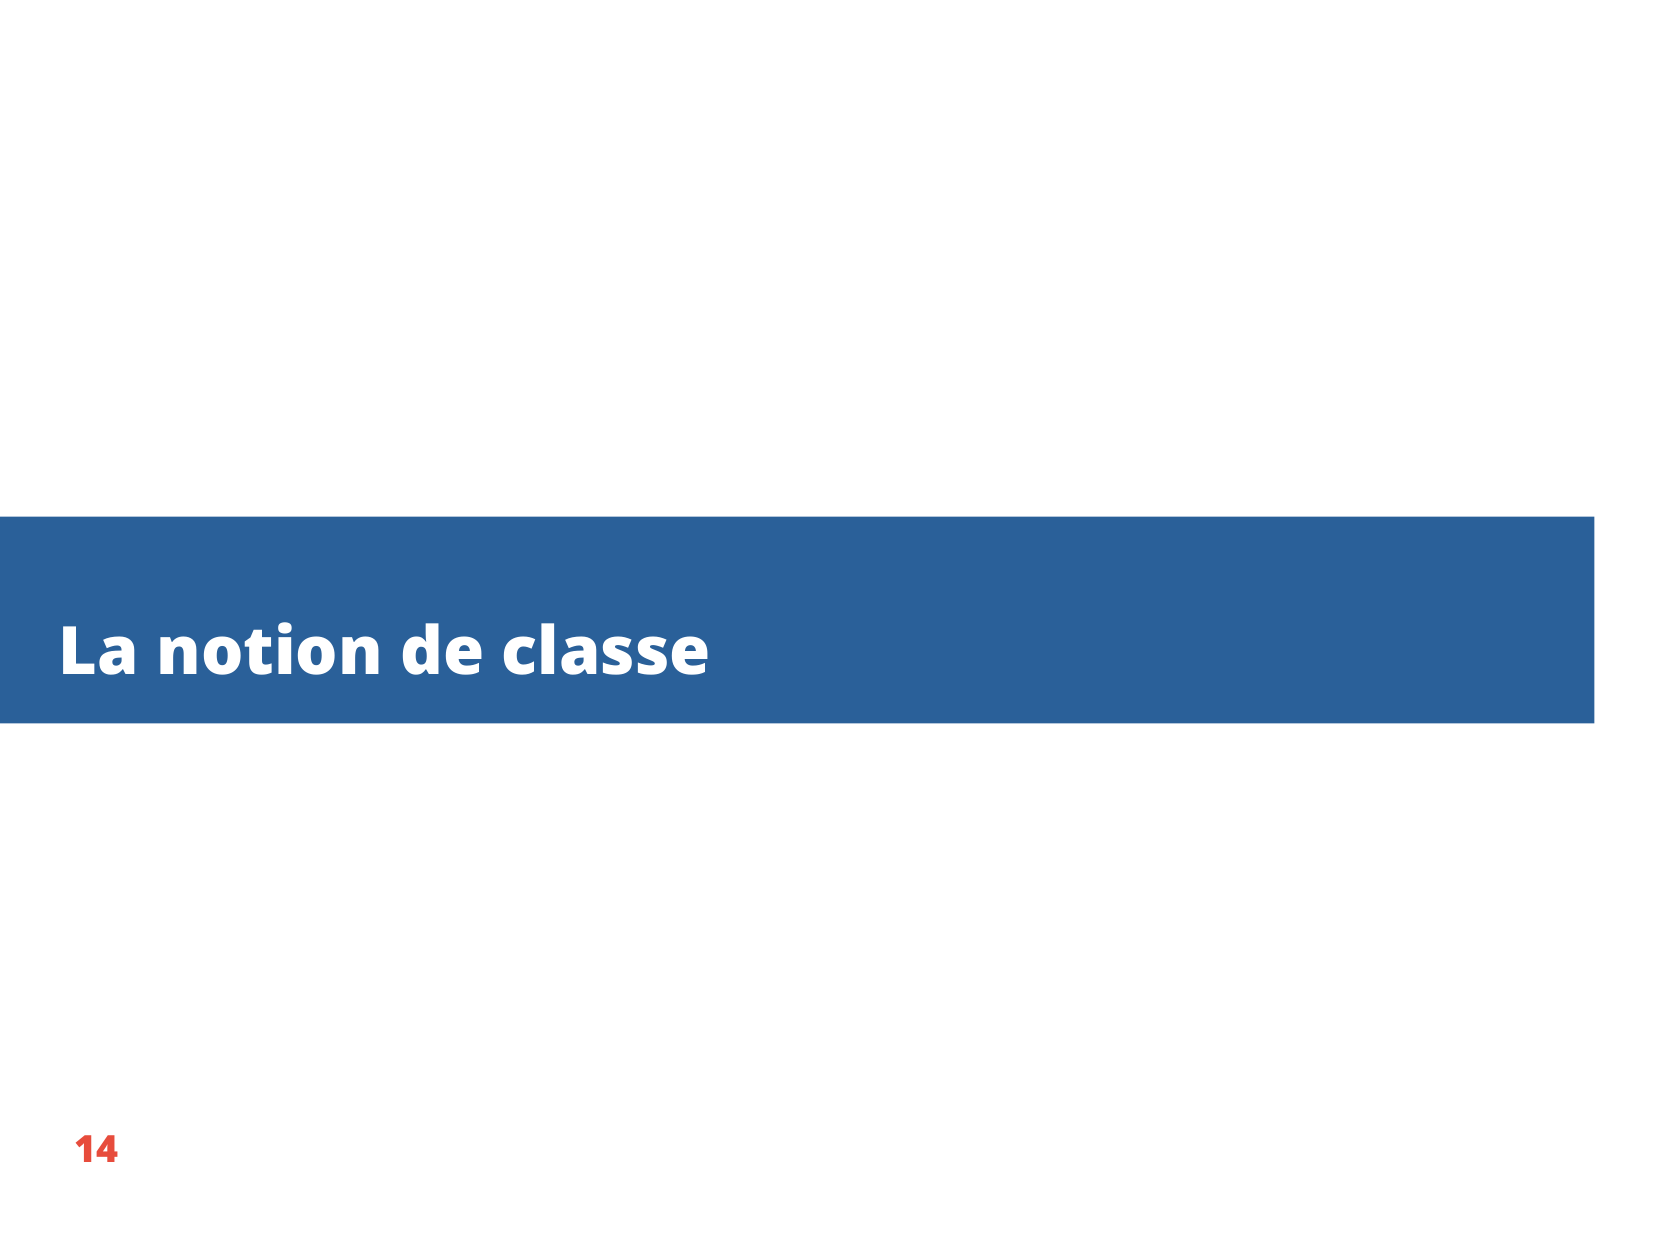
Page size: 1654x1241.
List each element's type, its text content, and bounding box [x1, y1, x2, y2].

title La notion de classe [59, 546, 1595, 694]
